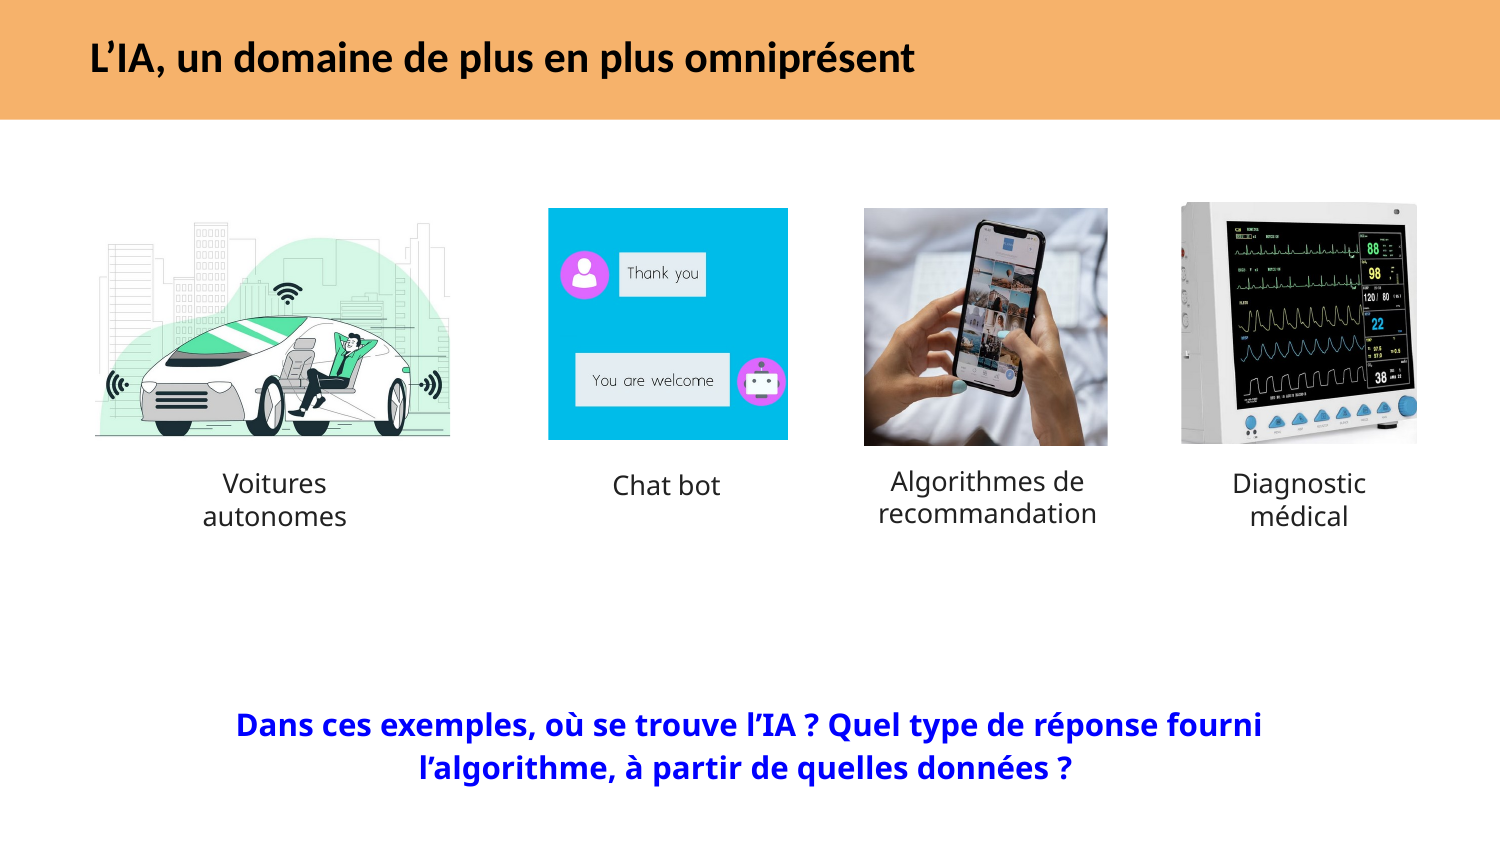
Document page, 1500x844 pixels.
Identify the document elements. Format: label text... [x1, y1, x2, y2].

text_box Chat bot [563, 461, 769, 508]
text_box Algorithmes de recommandation [858, 473, 1117, 521]
list L’IA, un domaine de plus en plus omniprésent [0, 0, 1500, 120]
text_box Dans ces exemples, où se trouve l’IA ? Quel type de réponse fourni l’algorithme, à partir de quelles données ? [196, 711, 1304, 775]
picture [1181, 202, 1417, 444]
text_box Voitures autonomes [165, 474, 385, 524]
picture [620, 253, 706, 296]
picture [864, 208, 1108, 446]
picture [576, 353, 730, 406]
picture [95, 204, 451, 470]
picture [737, 358, 786, 406]
text_box Diagnostic médical [1181, 473, 1417, 526]
picture [561, 251, 609, 299]
